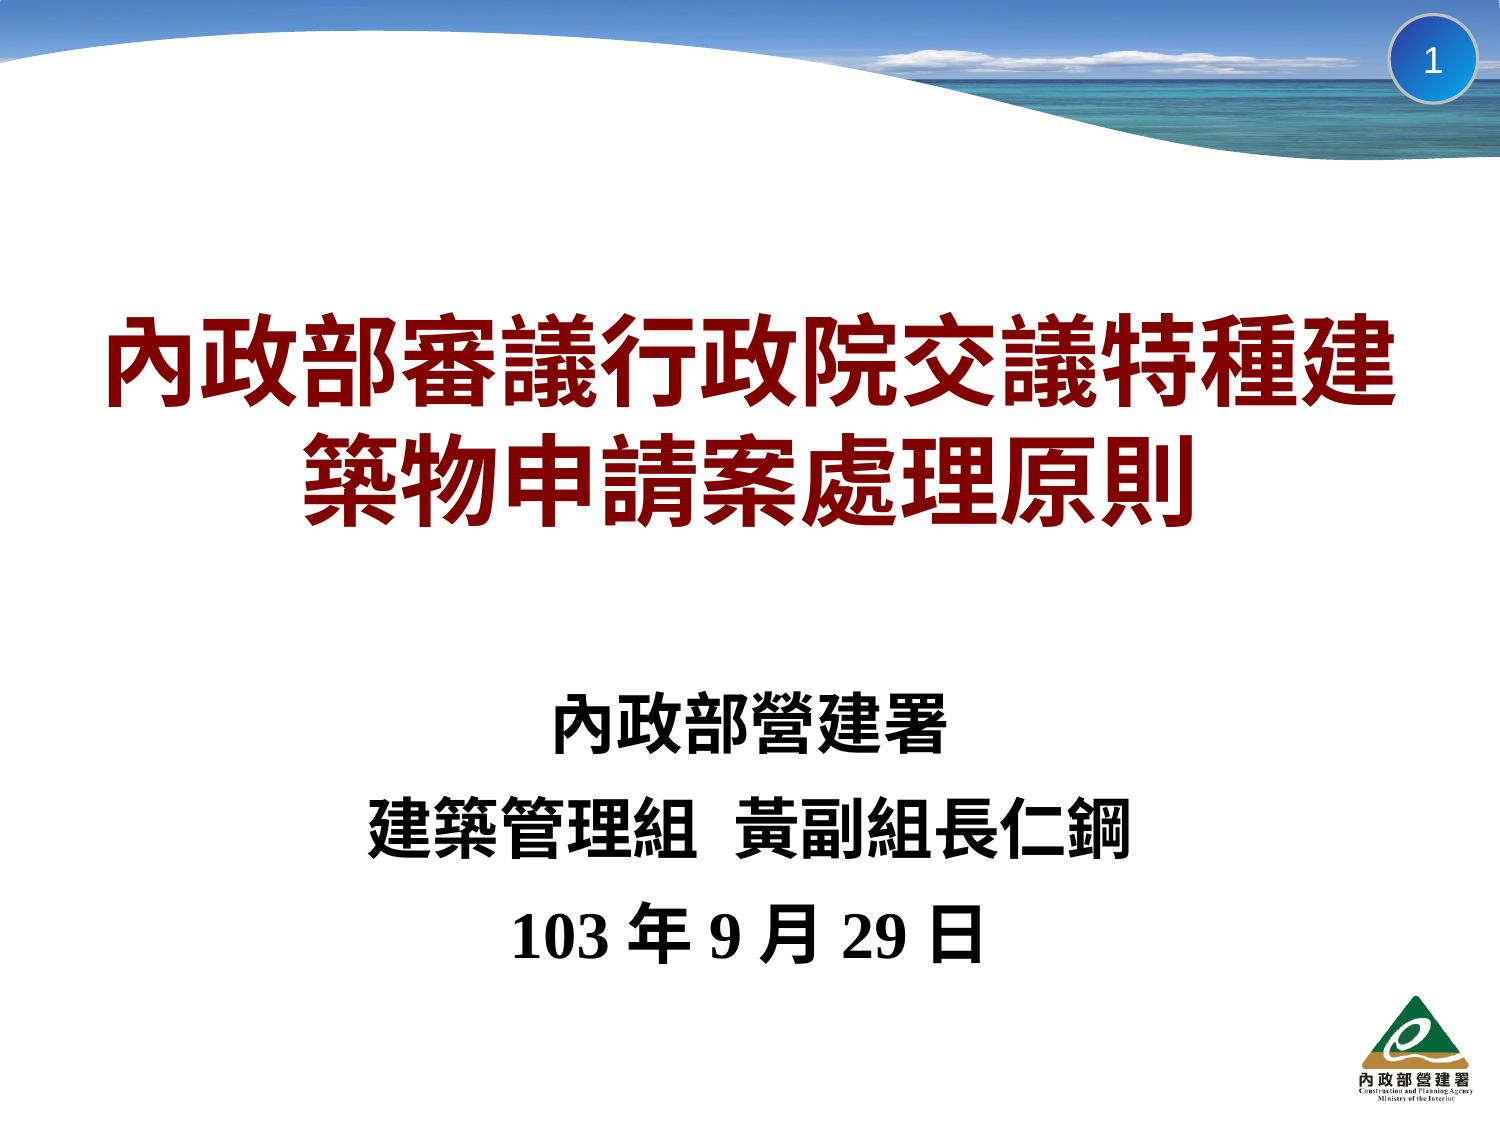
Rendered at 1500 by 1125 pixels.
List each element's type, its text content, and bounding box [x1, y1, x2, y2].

picture [1359, 996, 1473, 1102]
text_box 內政部審議行政院交議特種建築物申請案處理原則 內政部營建署 建築管理組 黃副組長仁鋼 103年9月29日 [41, 290, 1459, 980]
